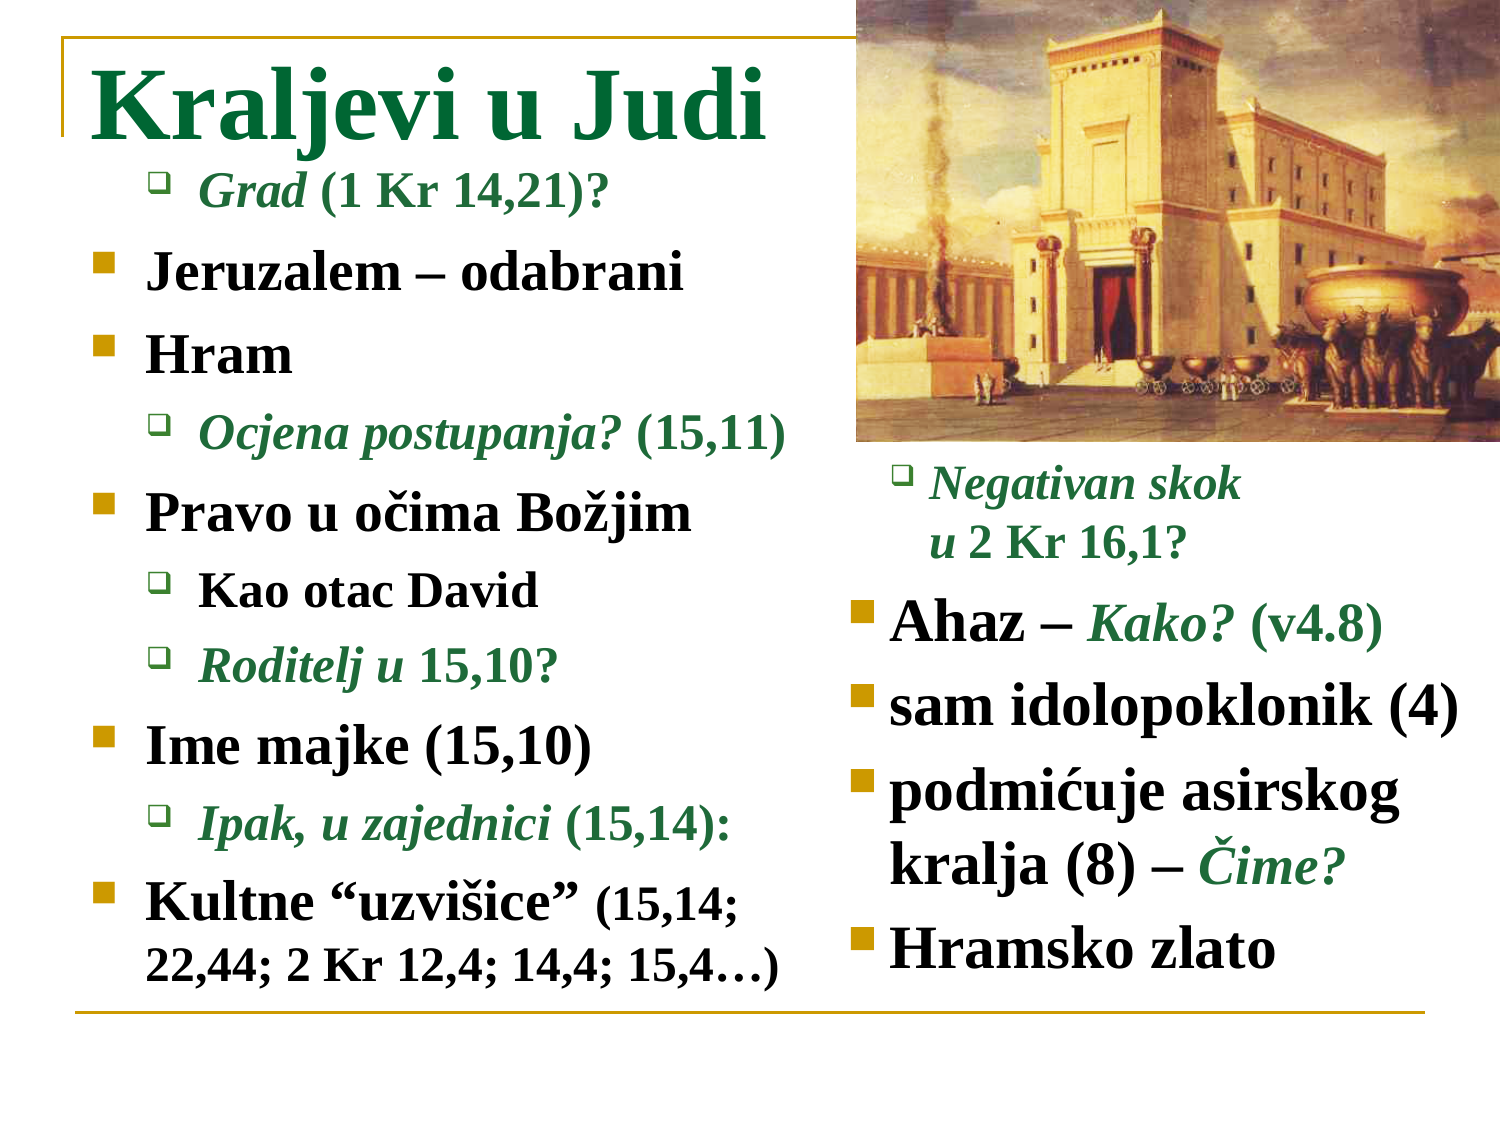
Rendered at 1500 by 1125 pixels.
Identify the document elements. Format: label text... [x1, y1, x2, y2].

list Negativan skok u 2 Kr 16,1? Ahaz – Kako? (v4.8) sam idolopoklonik (4) podmićuje asirskog kralja (8) – Čime? Hramsko zlato [832, 442, 1483, 1006]
picture [856, 0, 1500, 442]
list Grad (1 Kr 14,21)? Jeruzalem – odabrani Hram Ocjena postupanja? (15,11) Pravo u očima Božjim Kao otac David Roditelj u 15,10? Ime majke (15,10) Ipak, u zajednici (15,14): Kultne “uzvišice” (15,14; 22,44; 2 Kr 12,4; 14,4; 15,4…) [75, 148, 856, 1006]
title Kraljevi u Judi [75, 0, 856, 148]
